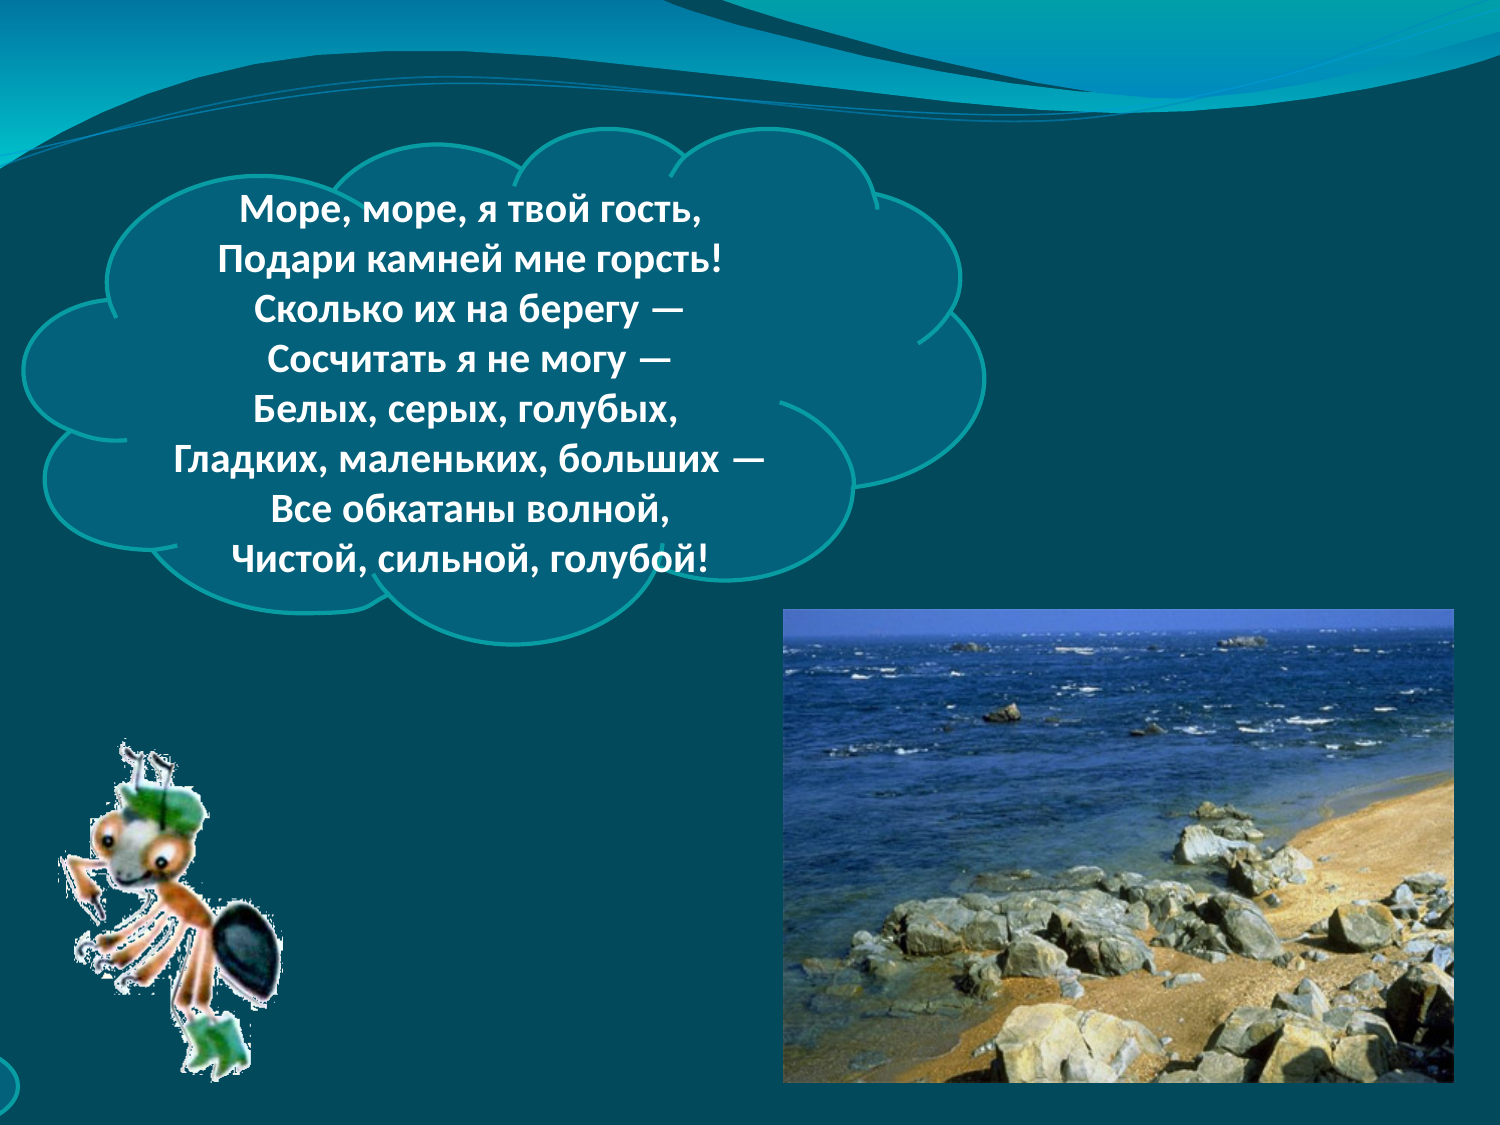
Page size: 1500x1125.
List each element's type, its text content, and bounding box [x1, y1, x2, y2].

picture [130, 220, 137, 227]
picture [103, 973, 112, 978]
picture [169, 192, 180, 198]
picture [61, 743, 282, 1081]
picture [527, 152, 536, 161]
picture [36, 408, 46, 418]
picture [853, 487, 862, 499]
picture [100, 295, 108, 300]
text_box Море, море, я твой гость, Подари камней мне горсть! Сколько их на берегу — Сосчитать я не могу — Белых, серых, голубых, Гладких, маленьких, больших — Все обкатаны волной, Чистой, сильной, голубой! [23, 128, 985, 645]
picture [784, 610, 1453, 1082]
picture [953, 439, 960, 446]
